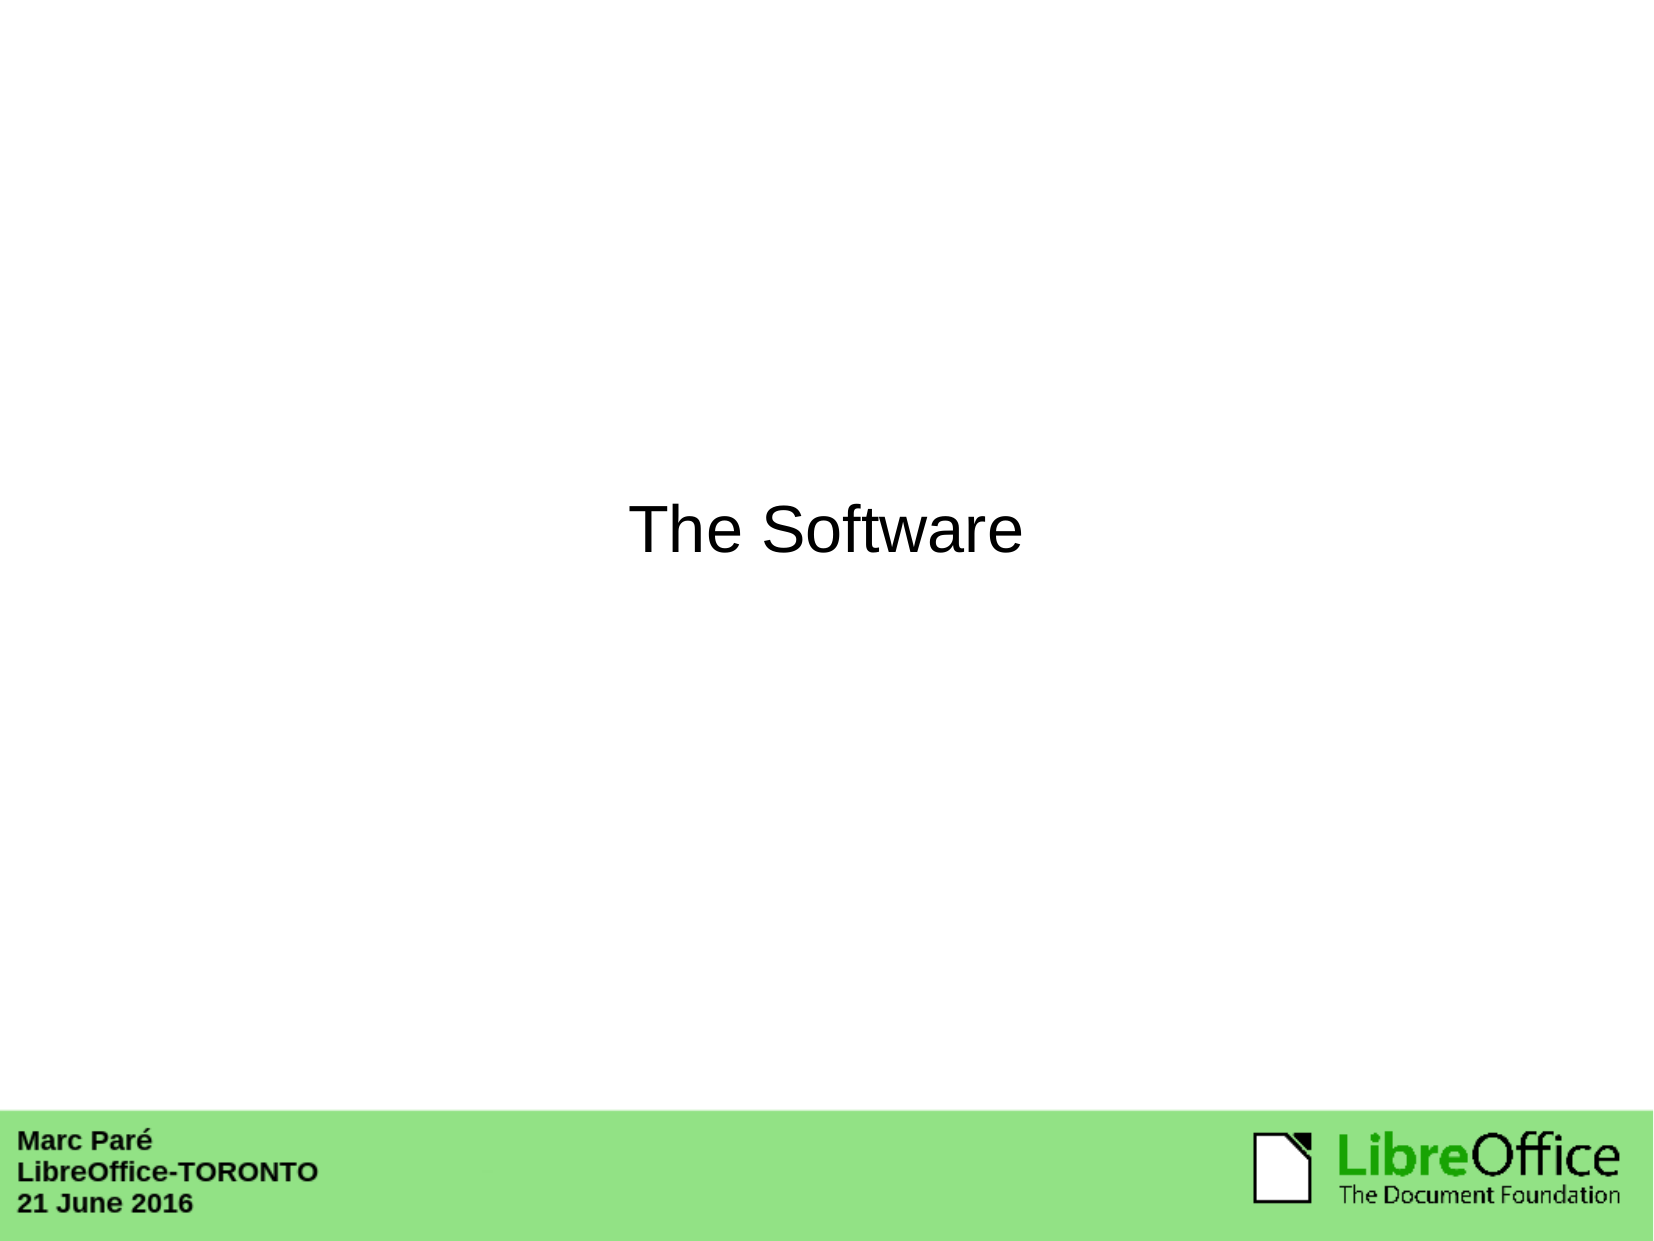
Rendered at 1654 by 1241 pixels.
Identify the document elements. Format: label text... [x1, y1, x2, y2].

subtitle The Software [82, 49, 1571, 1010]
picture [0, 0, 1654, 1241]
